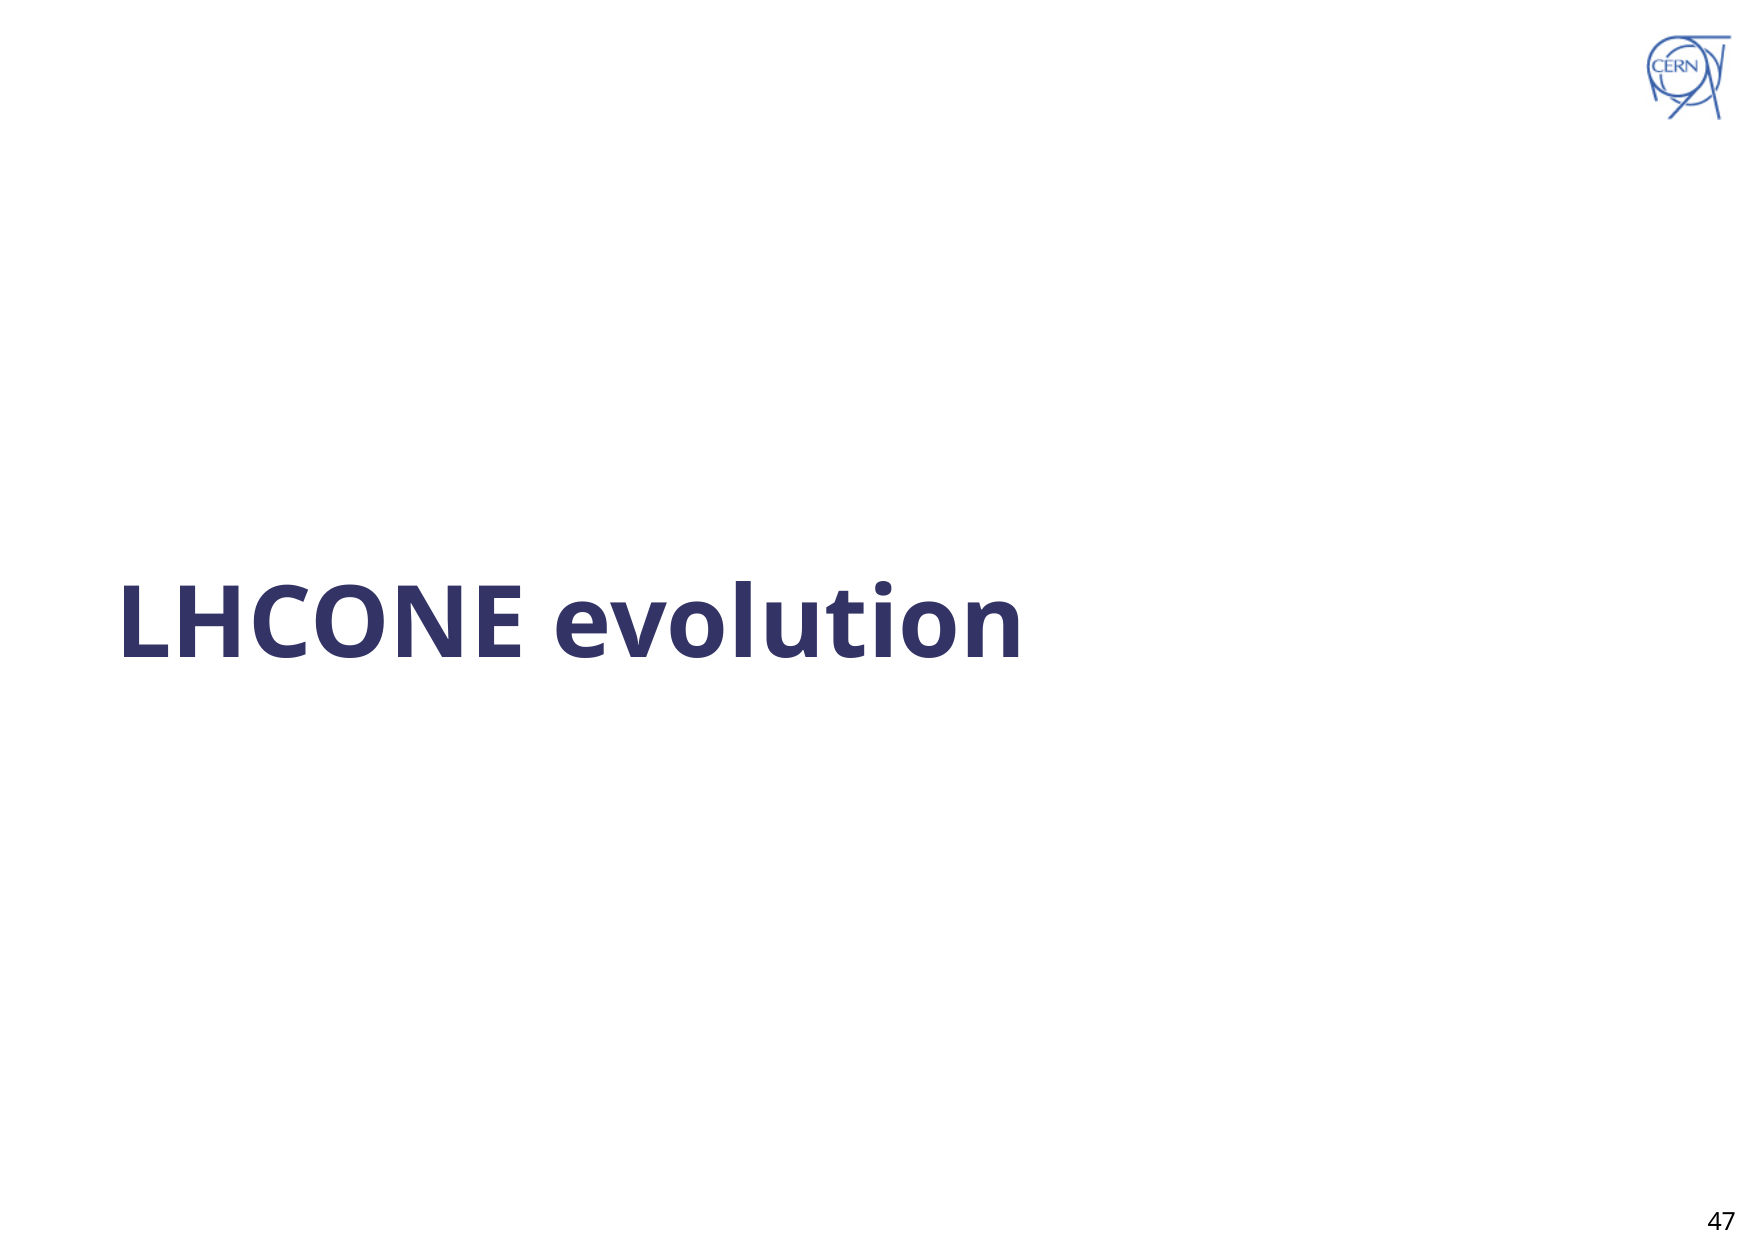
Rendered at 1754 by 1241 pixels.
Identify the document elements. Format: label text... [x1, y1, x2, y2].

title LHCONE evolution [115, 528, 1666, 709]
picture [1646, 34, 1732, 120]
